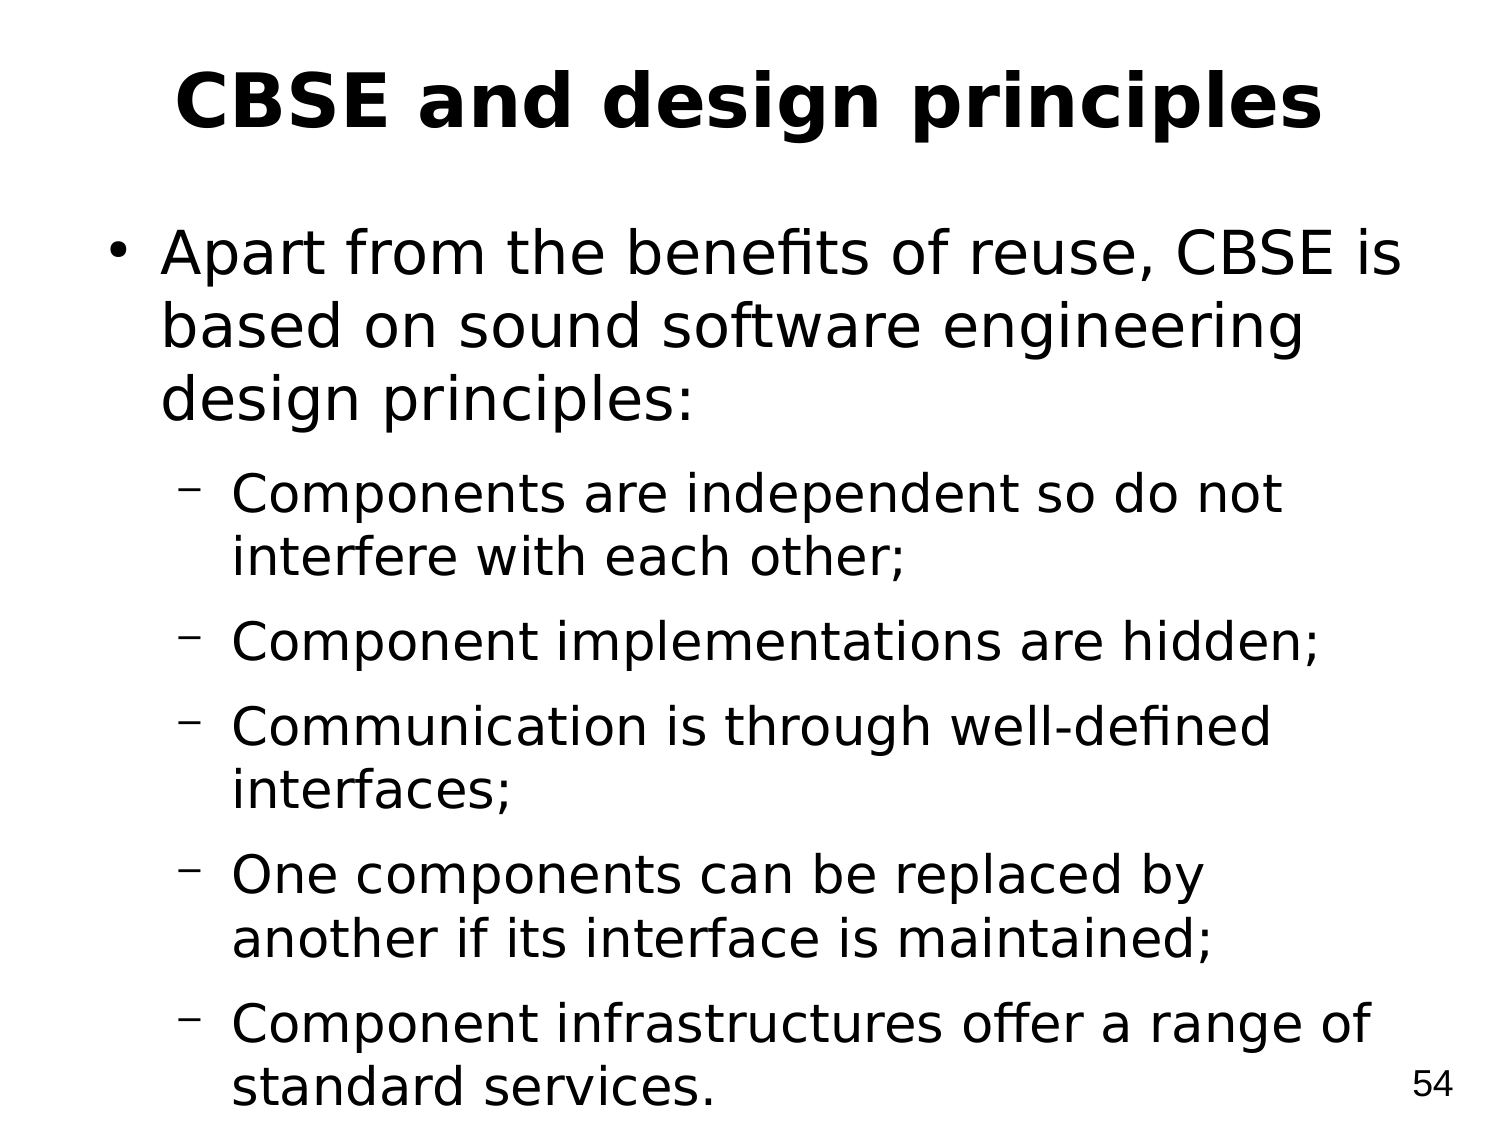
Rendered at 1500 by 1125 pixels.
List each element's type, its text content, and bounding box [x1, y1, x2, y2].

title CBSE and design principles [75, 44, 1425, 177]
list Apart from the benefits of reuse, CBSE is based on sound software engineering design principles: Components are independent so do not interfere with each other; Component implementations are hidden; Communication is through well-defined interfaces; One components can be replaced by another if its interface is maintained; Component infrastructures offer a range of standard services. [75, 206, 1425, 1093]
